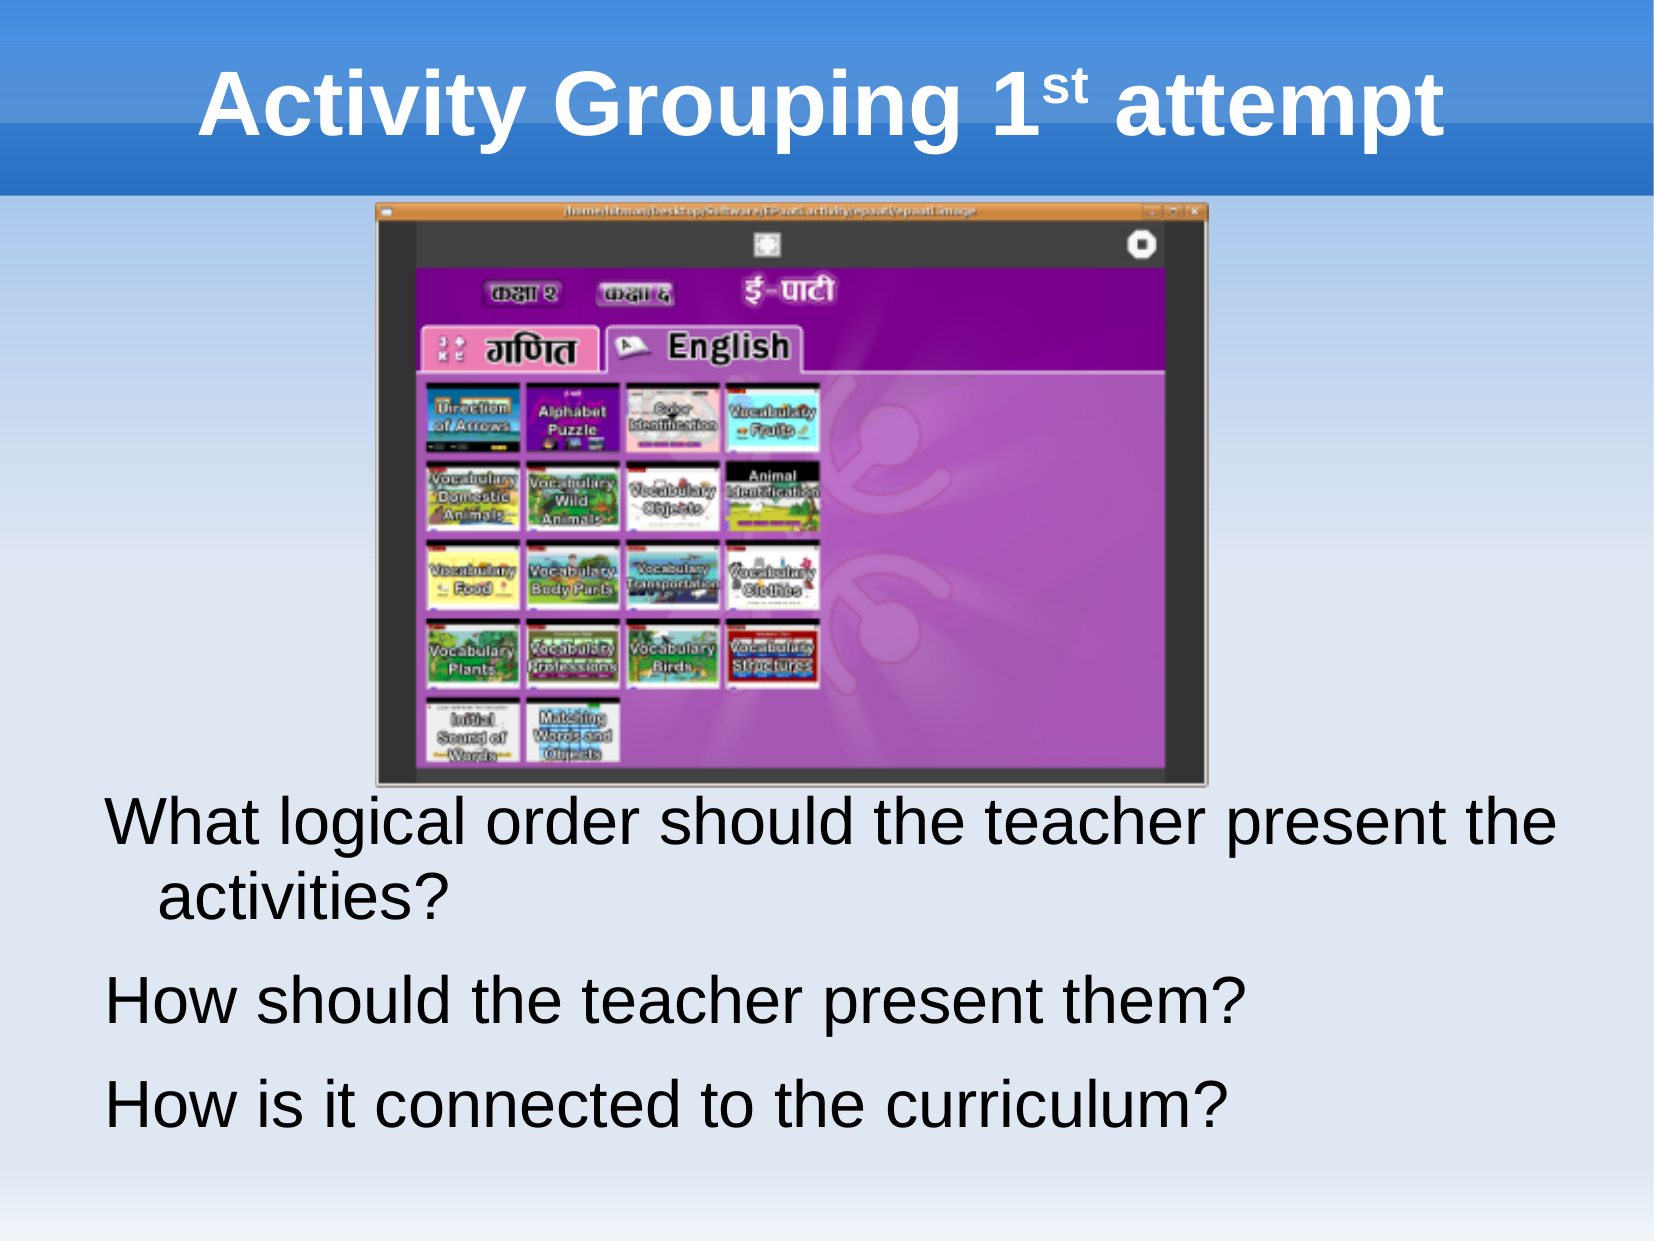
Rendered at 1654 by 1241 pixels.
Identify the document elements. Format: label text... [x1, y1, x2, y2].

picture [0, 0, 1654, 1241]
title Activity Grouping 1st attempt [76, 7, 1565, 200]
list What logical order should the teacher present the activities? How should the teacher present them? How is it connected to the curriculum? [86, 262, 1576, 1217]
